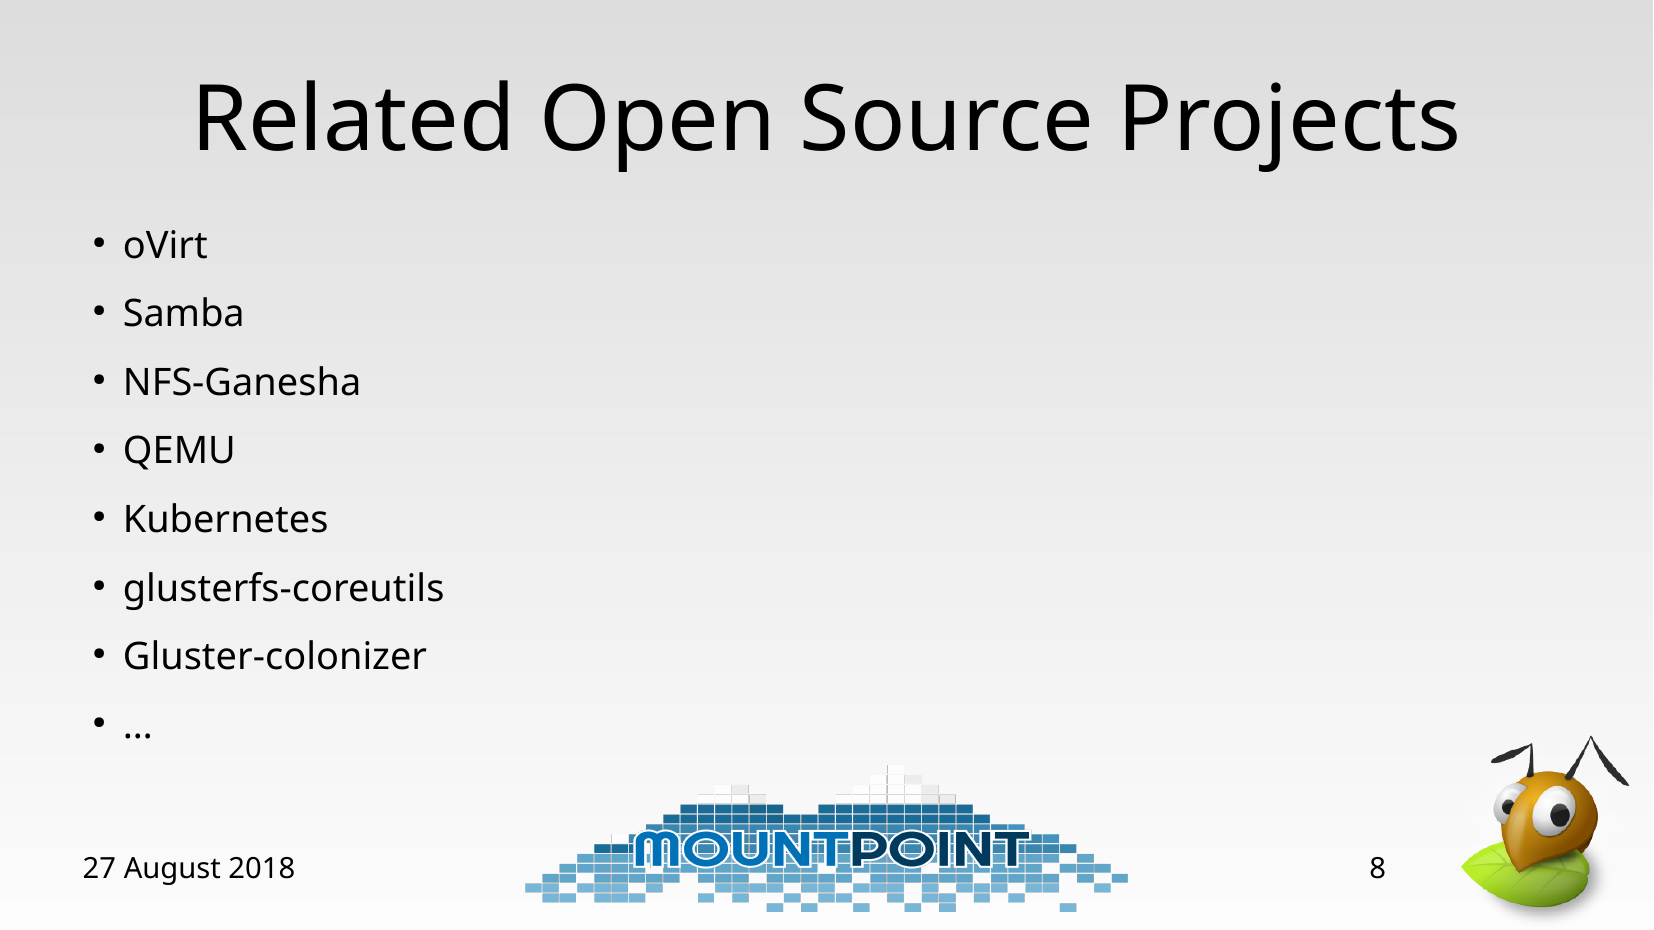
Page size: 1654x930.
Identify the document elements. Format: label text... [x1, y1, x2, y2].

picture [1432, 727, 1653, 930]
title Related Open Source Projects [82, 37, 1571, 193]
list oVirt Samba NFS-Ganesha QEMU Kubernetes glusterfs-coreutils Gluster-colonizer … [82, 217, 1571, 757]
picture [525, 765, 1128, 912]
